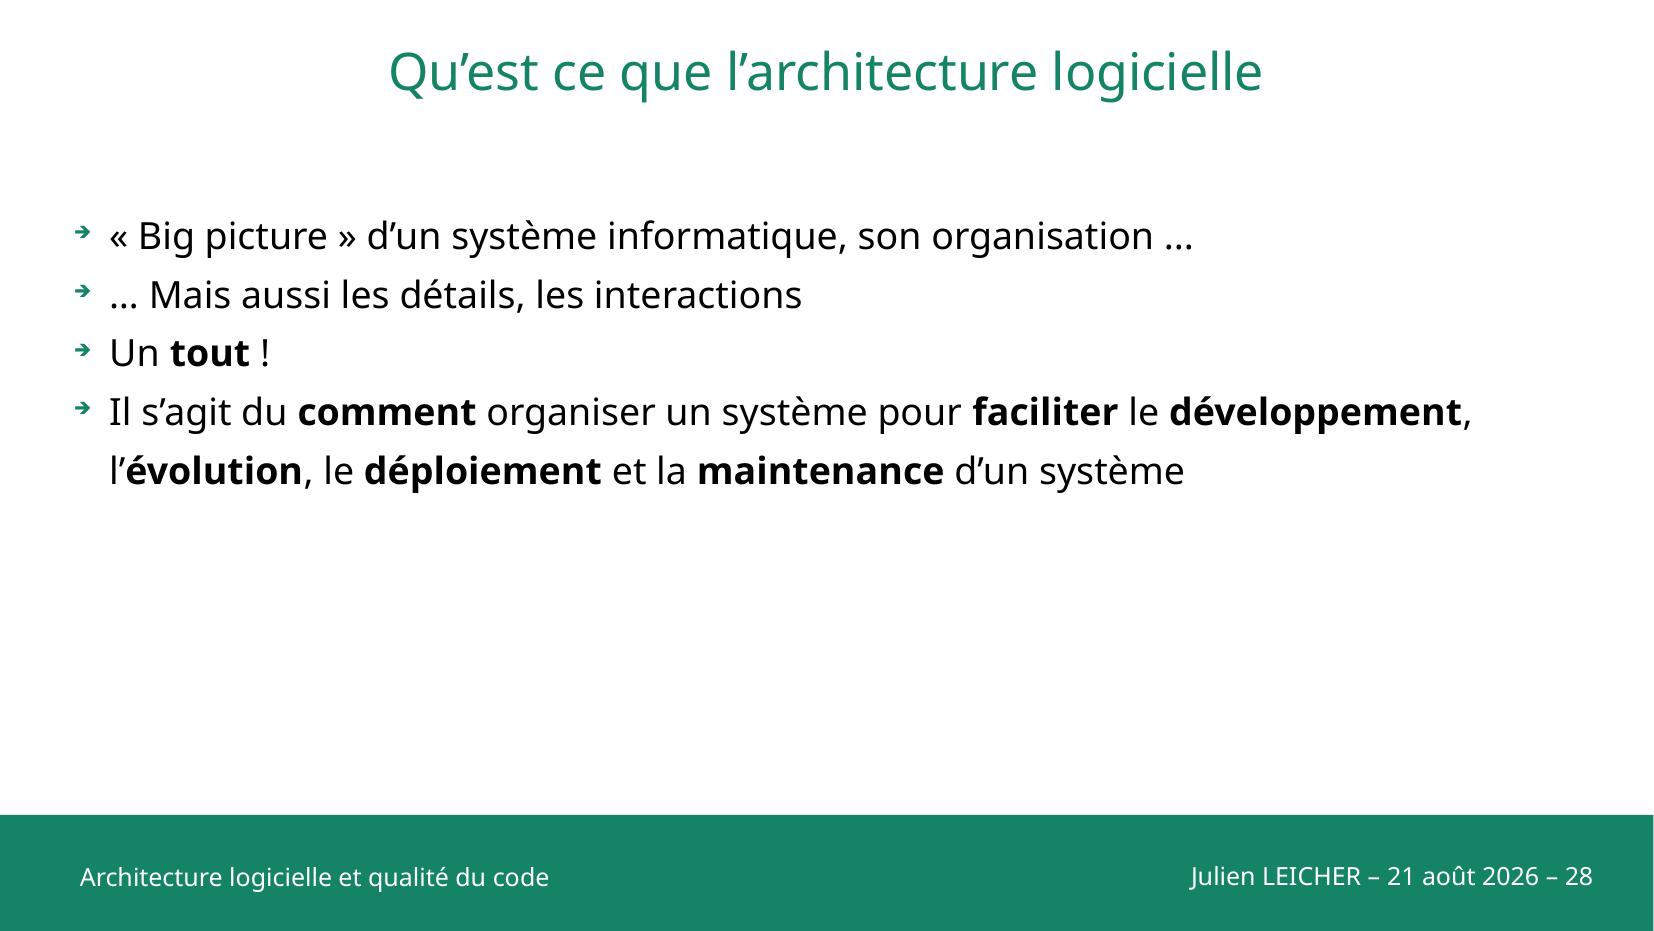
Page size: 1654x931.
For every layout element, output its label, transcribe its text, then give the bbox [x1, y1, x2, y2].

text_box Qu’est ce que l’architecture logicielle [0, 27, 1654, 113]
text_box Julien LEICHER – 7 mars 2022 – <numéro> [0, 814, 1654, 931]
text_box Architecture logicielle et qualité du code [64, 852, 798, 898]
text_box « Big picture » d’un système informatique, son organisation ... … Mais aussi les détails, les interactions Un tout ! Il s’agit du comment organiser un système pour faciliter le développement, l’évolution, le déploiement et la maintenance d’un système [59, 194, 1595, 678]
